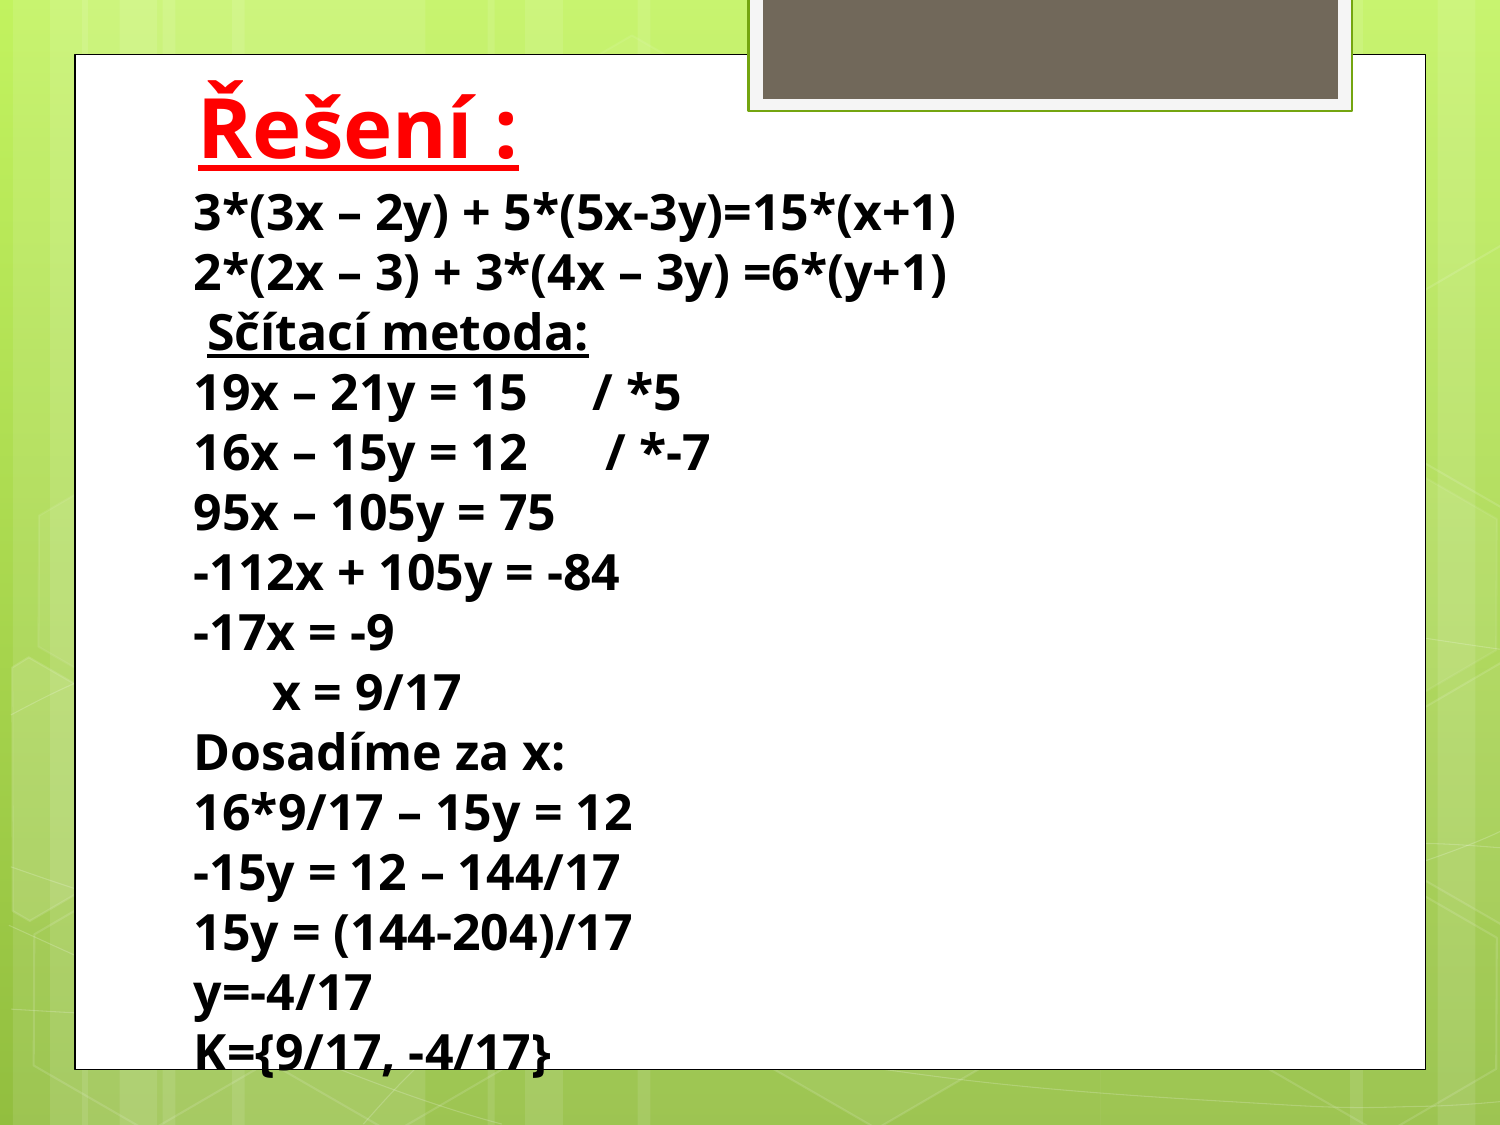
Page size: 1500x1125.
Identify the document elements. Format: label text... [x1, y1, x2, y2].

title Řešení : [183, 0, 1427, 183]
text_box 3*(3x – 2y) + 5*(5x-3y)=15*(x+1) 2*(2x – 3) + 3*(4x – 3y) =6*(y+1) Sčítací metoda: 19x – 21y = 15 / *5 16x – 15y = 12 / *-7 95x – 105y = 75 -112x + 105y = -84 -17x = -9 x = 9/17 Dosadíme za x: 16*9/17 – 15y = 12 -15y = 12 – 144/17 15y = (144-204)/17 y=-4/17 K={9/17, -4/17} [179, 173, 1278, 1088]
